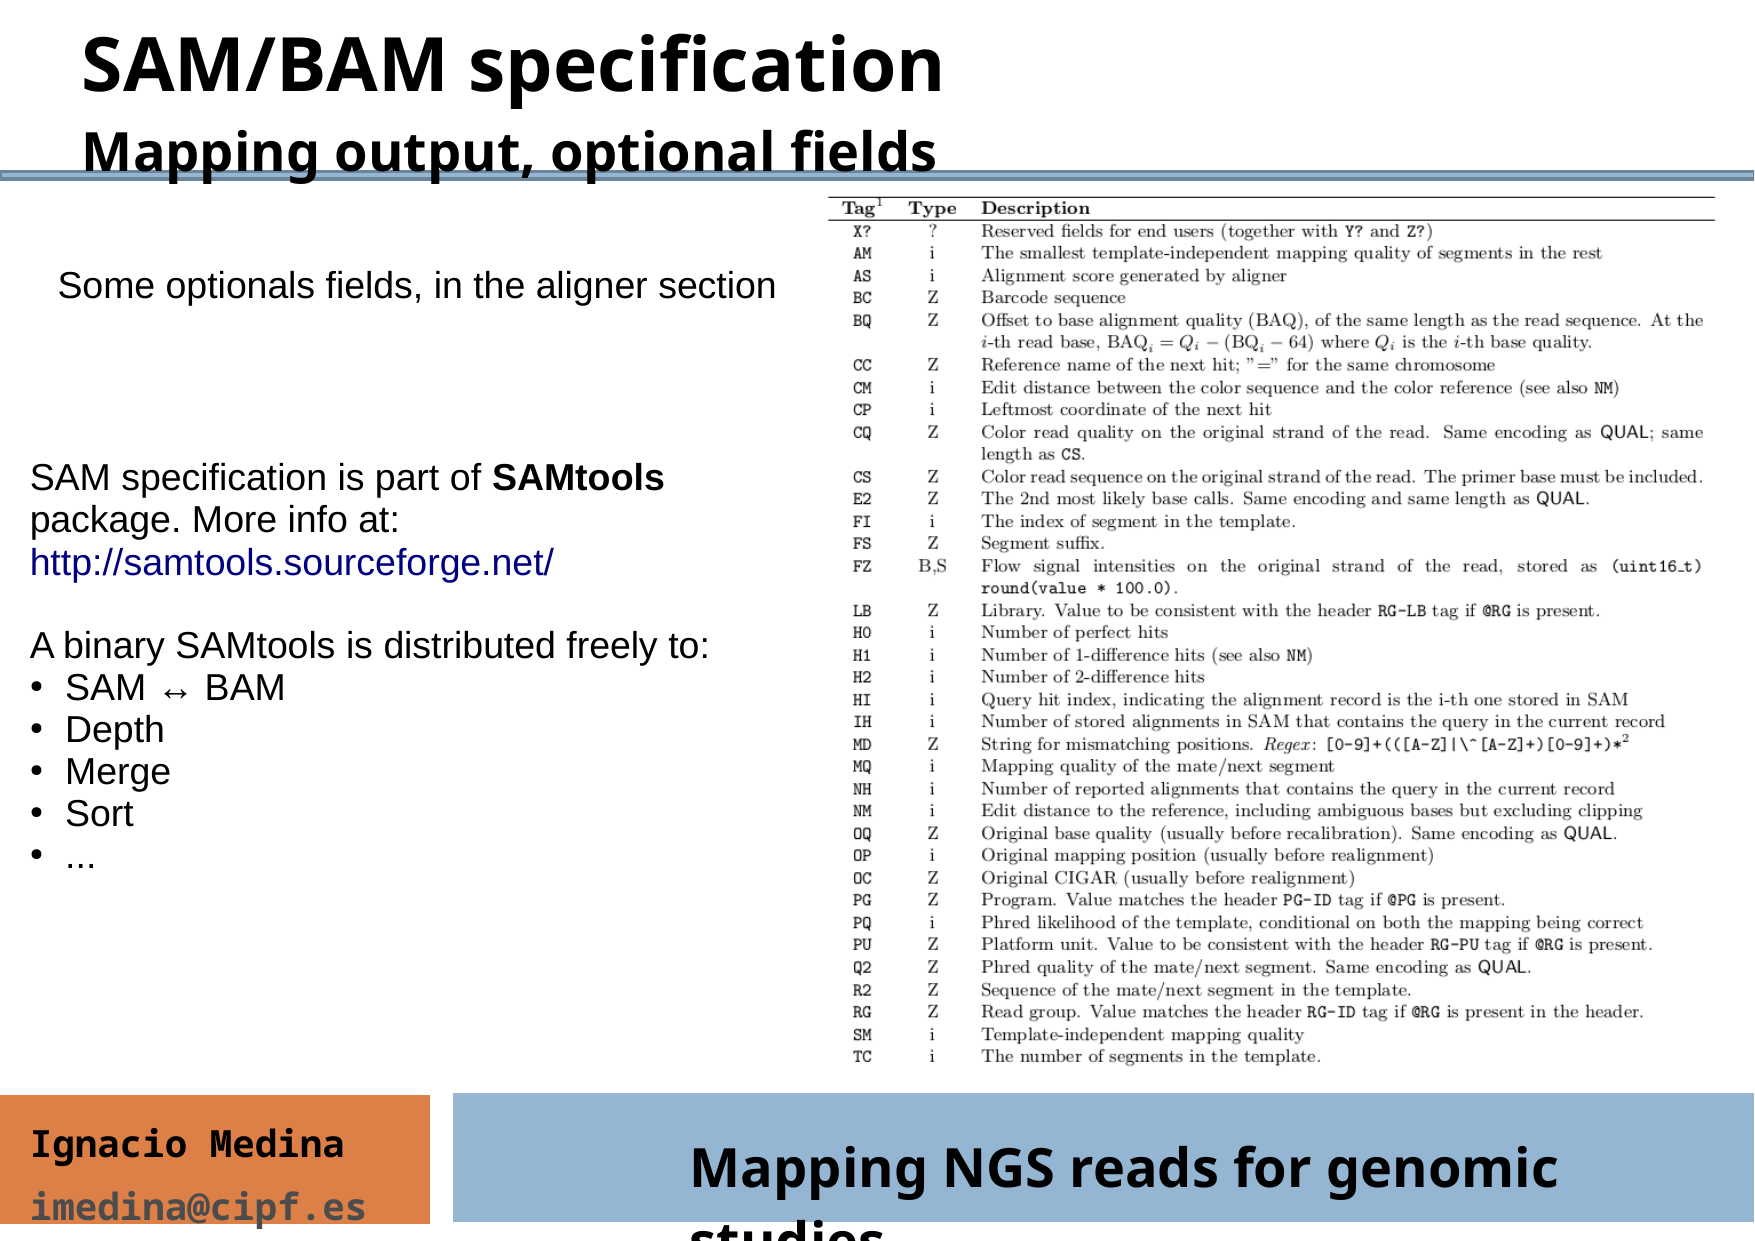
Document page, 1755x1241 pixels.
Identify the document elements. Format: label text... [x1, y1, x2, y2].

text_box Mapping NGS reads for genomic studies [675, 1122, 1726, 1200]
text_box SAM specification is part of SAMtools package. More info at: http://samtools.sourceforge.net/ A binary SAMtools is distributed freely to: SAM ↔ BAM Depth Merge Sort ... [15, 449, 841, 885]
text_box [439, 171, 587, 179]
text_box [314, 171, 431, 179]
text_box [211, 171, 308, 179]
text_box SAM/BAM specification Mapping output, optional fields [67, 3, 1688, 168]
picture [821, 190, 1727, 1070]
text_box [595, 171, 1754, 179]
text_box Ignacio Medina imedina@cipf.es [15, 1110, 406, 1213]
text_box [0, 171, 169, 179]
text_box [177, 171, 203, 179]
text_box Some optionals fields, in the aligner section [42, 257, 821, 315]
